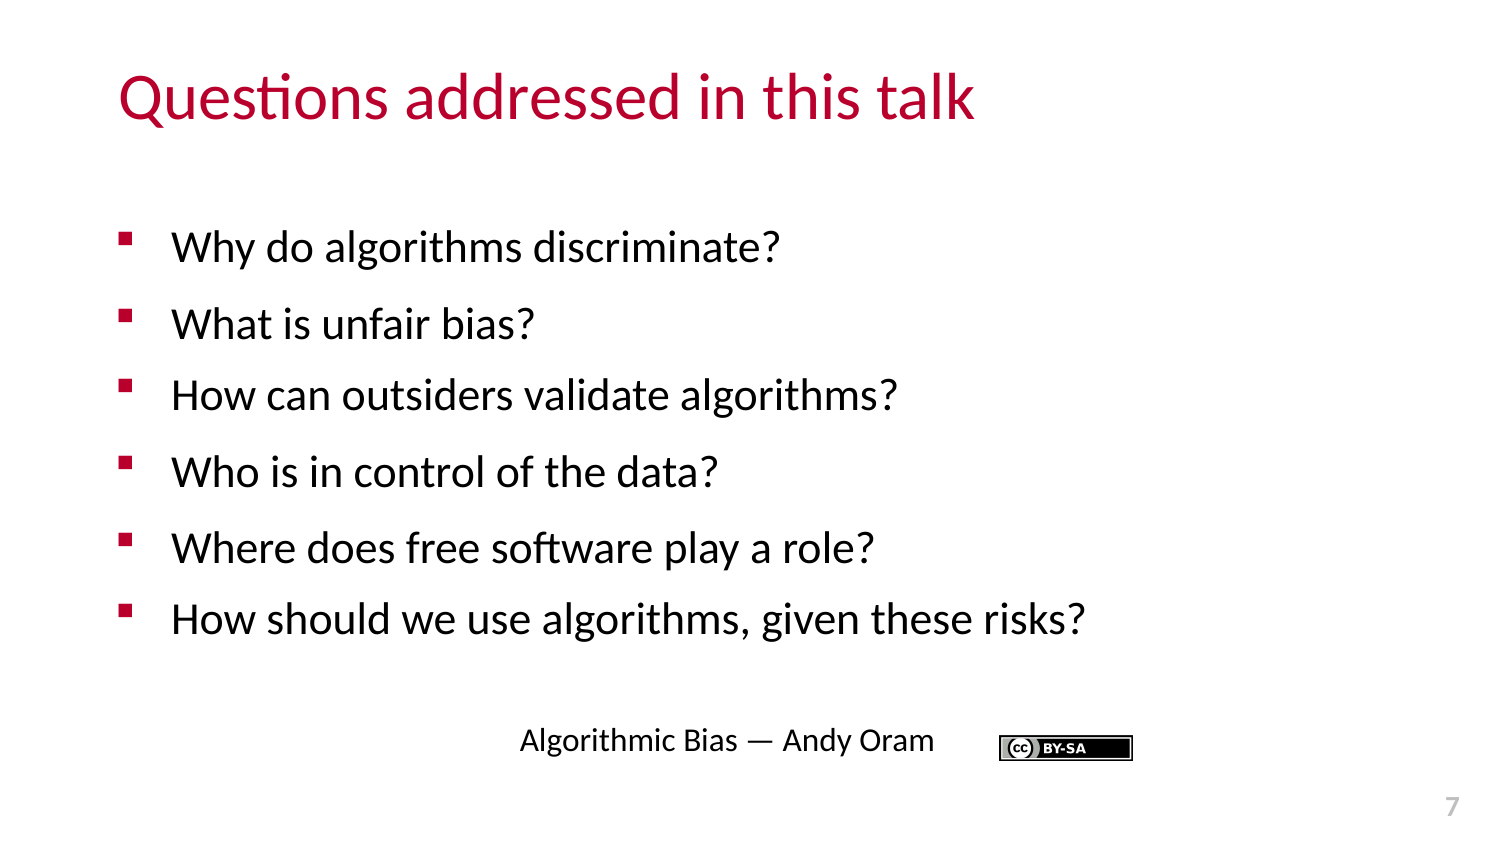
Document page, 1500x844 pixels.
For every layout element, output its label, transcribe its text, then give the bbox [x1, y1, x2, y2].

list Who is in control of the data? [100, 433, 1394, 510]
list Why do algorithms discriminate? [99, 209, 1394, 286]
list Where does free software play a role? [100, 510, 1394, 581]
list How should we use algorithms, given these risks? [100, 581, 1394, 658]
list Algorithmic Bias — Andy Oram [207, 715, 1248, 794]
title Questions addressed in this talk [103, 45, 1397, 197]
picture [999, 735, 1133, 761]
slide_number <number> [1125, 782, 1475, 828]
list What is unfair bias? [100, 286, 1394, 357]
list How can outsiders validate algorithms? [100, 357, 1394, 433]
